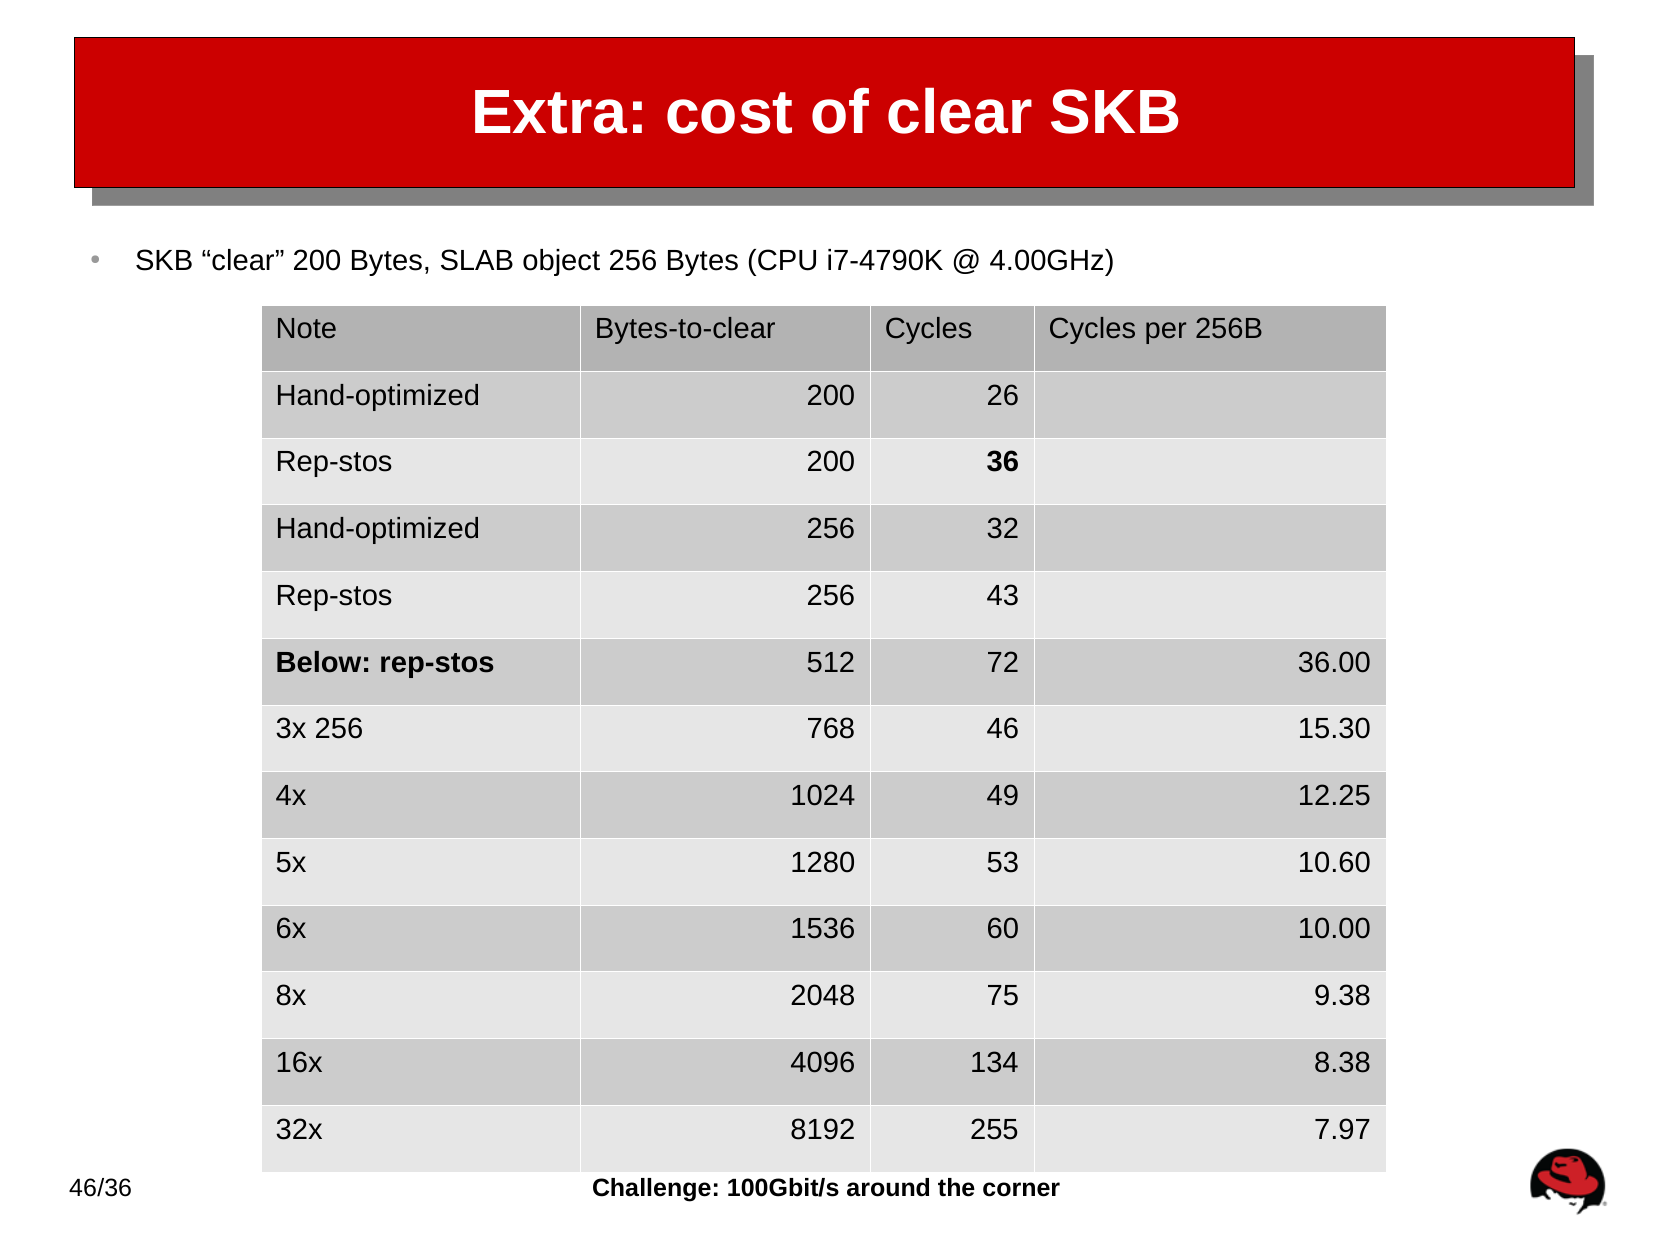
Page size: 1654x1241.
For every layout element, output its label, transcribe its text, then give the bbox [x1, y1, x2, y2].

table_cell Below: rep-stos [262, 639, 580, 705]
table_cell 256 [581, 572, 870, 638]
table_cell 9.38 [1035, 972, 1386, 1038]
table_header Cycles [871, 306, 1034, 371]
table_cell Rep-stos [262, 439, 580, 504]
table_header Cycles per 256B [1035, 306, 1386, 371]
table_cell 255 [871, 1106, 1034, 1172]
table_cell 15.30 [1035, 706, 1386, 771]
table_cell 200 [581, 372, 870, 438]
table_cell Hand-optimized [262, 372, 580, 438]
table_cell 3x 256 [262, 706, 580, 771]
table_header Bytes-to-clear [581, 306, 870, 371]
table_cell 16x [262, 1039, 580, 1105]
table_cell 6x [262, 906, 580, 971]
table_cell 46 [871, 706, 1034, 771]
table_cell 8x [262, 972, 580, 1038]
table_cell 72 [871, 639, 1034, 705]
table_cell 1024 [581, 772, 870, 838]
table_cell 32 [871, 505, 1034, 571]
table_cell [1035, 505, 1386, 571]
table_cell 4096 [581, 1039, 870, 1105]
list SKB “clear” 200 Bytes, SLAB object 256 Bytes (CPU i7-4790K @ 4.00GHz) [75, 243, 1564, 582]
table_cell Rep-stos [262, 572, 580, 638]
table_cell 75 [871, 972, 1034, 1038]
table_cell 36.00 [1035, 639, 1386, 705]
table_cell 43 [871, 572, 1034, 638]
table_cell 4x [262, 772, 580, 838]
table_cell 49 [871, 772, 1034, 838]
table_cell 32x [262, 1106, 580, 1172]
table_cell 256 [581, 505, 870, 571]
table_cell [1035, 439, 1386, 504]
title Extra: cost of clear SKB [82, 37, 1571, 188]
table_cell [1035, 372, 1386, 438]
table_cell 8192 [581, 1106, 870, 1172]
table_cell 768 [581, 706, 870, 771]
table_cell 512 [581, 639, 870, 705]
picture [1529, 1146, 1613, 1224]
table_cell 60 [871, 906, 1034, 971]
table_cell 5x [262, 839, 580, 905]
table_header Note [262, 306, 580, 371]
table_cell 10.00 [1035, 906, 1386, 971]
table_cell 12.25 [1035, 772, 1386, 838]
table_cell 36 [871, 439, 1034, 504]
table_cell 7.97 [1035, 1106, 1386, 1172]
table_cell 8.38 [1035, 1039, 1386, 1105]
table_cell 134 [871, 1039, 1034, 1105]
table_cell 1280 [581, 839, 870, 905]
table_cell 53 [871, 839, 1034, 905]
table_cell 2048 [581, 972, 870, 1038]
table_cell Hand-optimized [262, 505, 580, 571]
table_cell 10.60 [1035, 839, 1386, 905]
table_cell 26 [871, 372, 1034, 438]
table_cell 1536 [581, 906, 870, 971]
table_cell [1035, 572, 1386, 638]
table_cell 200 [581, 439, 870, 504]
